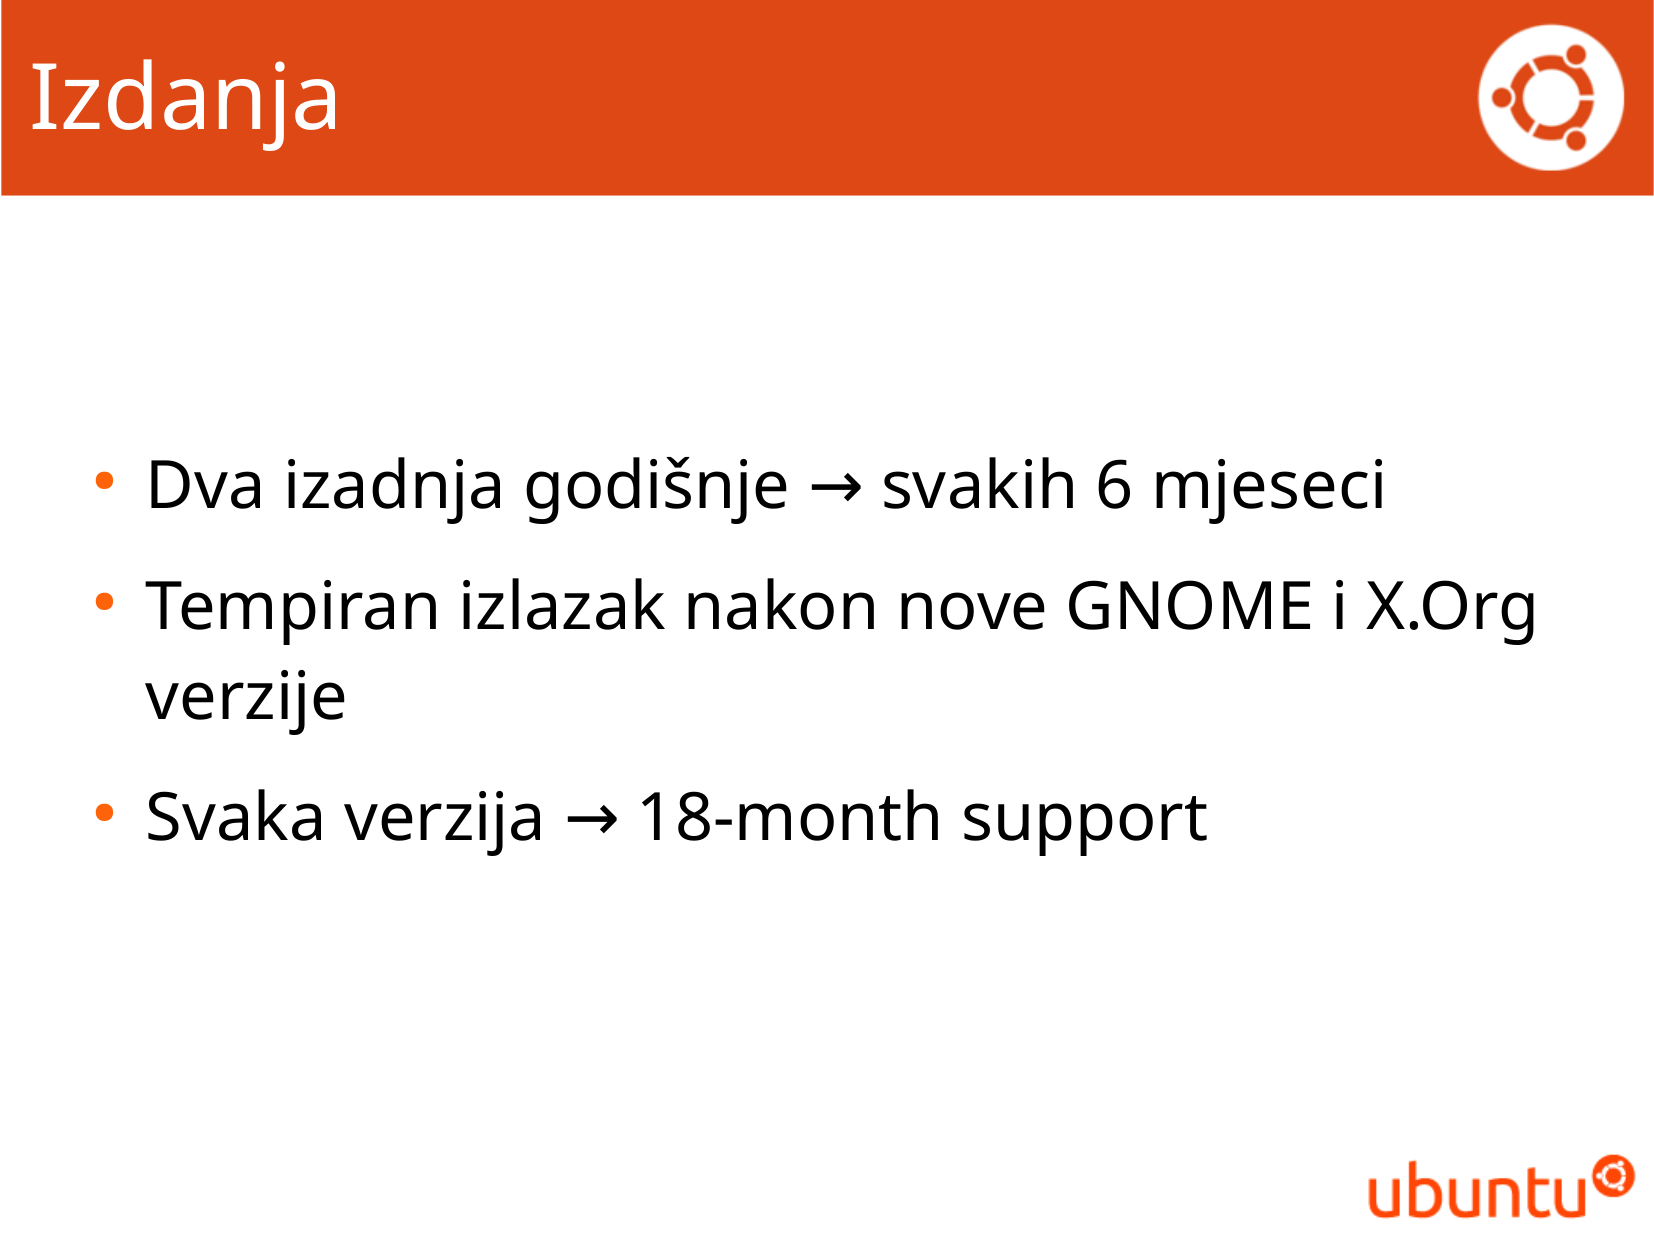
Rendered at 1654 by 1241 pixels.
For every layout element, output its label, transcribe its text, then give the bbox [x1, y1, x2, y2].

picture [0, 0, 1654, 1241]
list Dva izadnja godišnje → svakih 6 mjeseci Tempiran izlazak nakon nove GNOME i X.Org verzije Svaka verzija → 18-month support [75, 437, 1568, 901]
title Izdanja [29, 0, 1459, 199]
